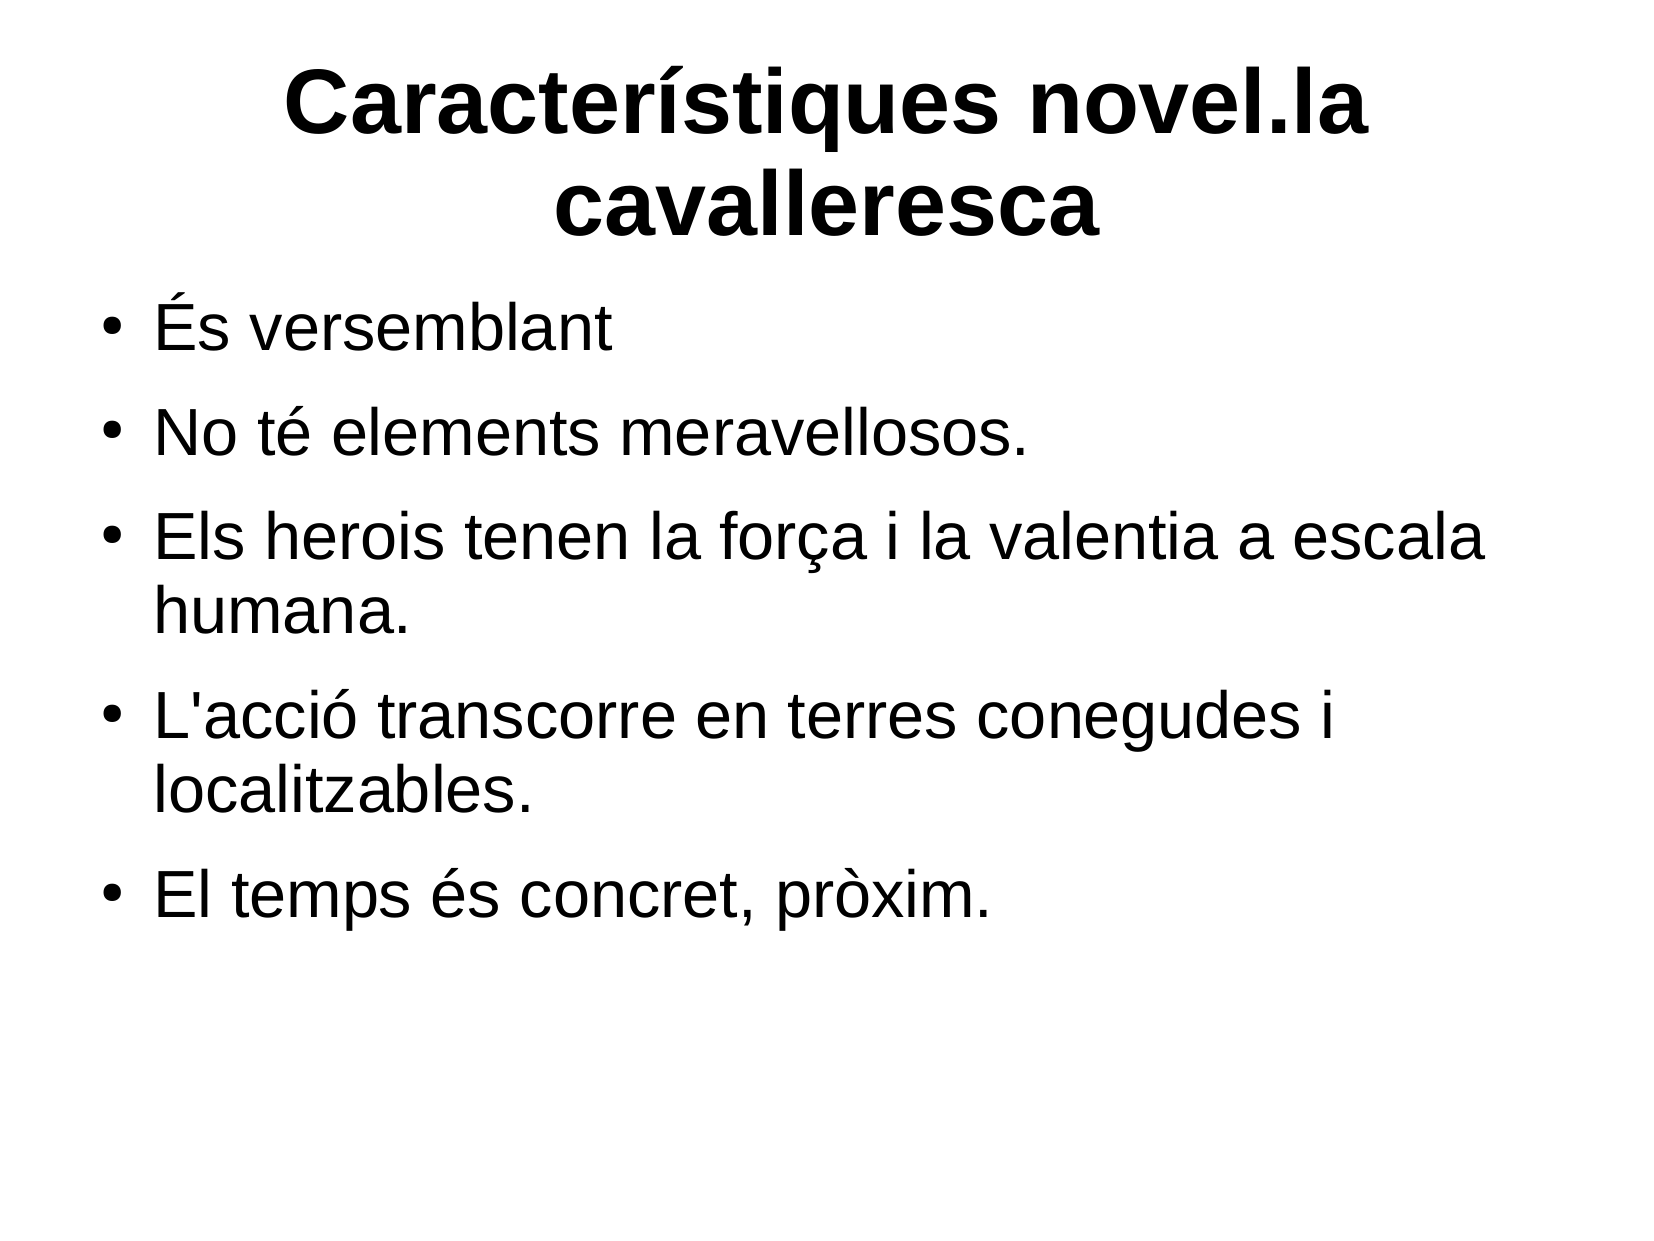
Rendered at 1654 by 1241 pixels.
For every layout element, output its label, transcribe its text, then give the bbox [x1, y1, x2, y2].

list És versemblant No té elements meravellosos. Els herois tenen la força i la valentia a escala humana. L'acció transcorre en terres conegudes i localitzables. El temps és concret, pròxim. [82, 290, 1571, 1109]
title Característiques novel.la cavalleresca [82, 49, 1571, 257]
